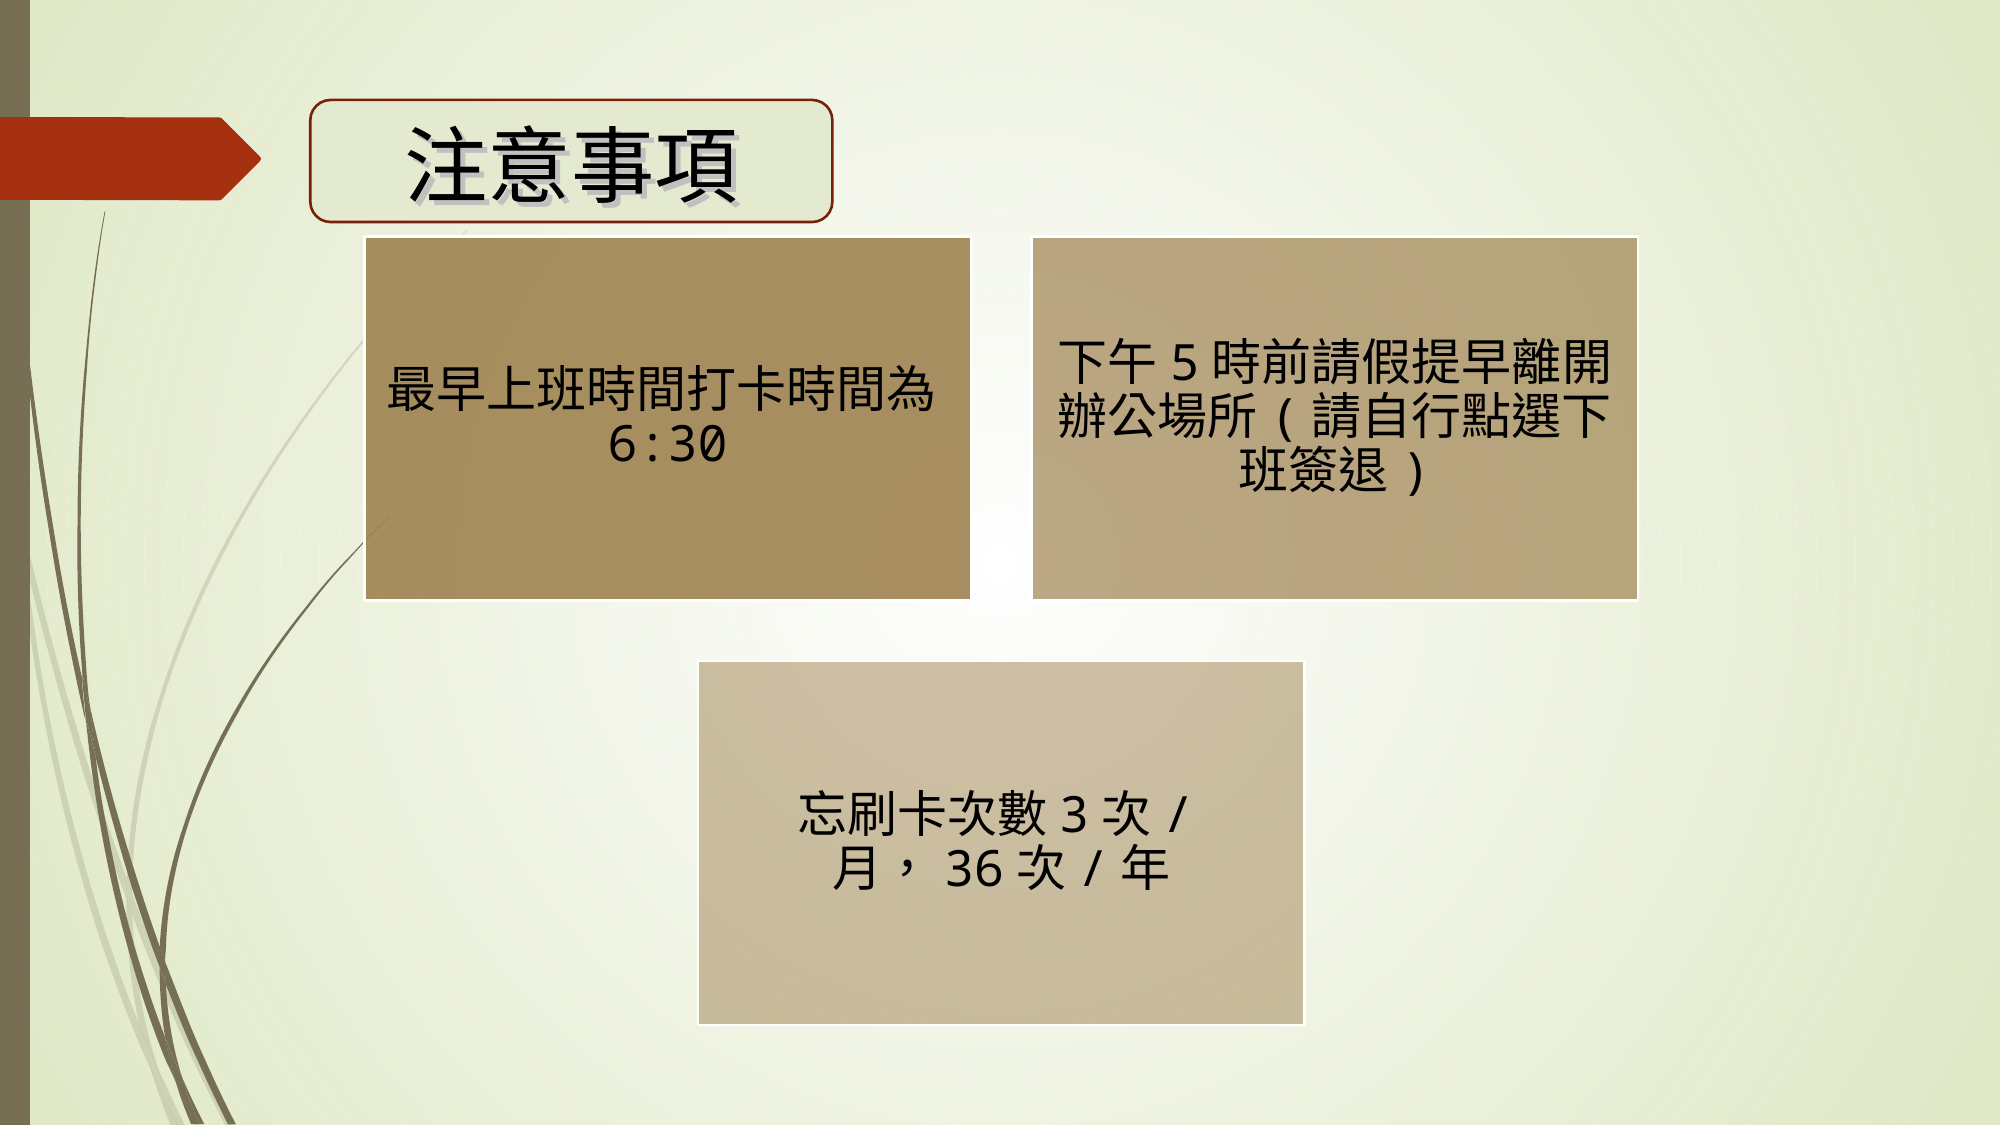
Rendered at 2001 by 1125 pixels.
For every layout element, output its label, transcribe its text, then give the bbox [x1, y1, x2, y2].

text_box 下午5時前請假提早離開辦公場所(請自行點選下班簽退) [1031, 236, 1639, 601]
text_box 忘刷卡次數3次/月，36次/年 [697, 660, 1305, 1025]
text_box 最早上班時間打卡時間為6:30 [364, 236, 971, 601]
text_box 注意事項 [310, 99, 833, 223]
